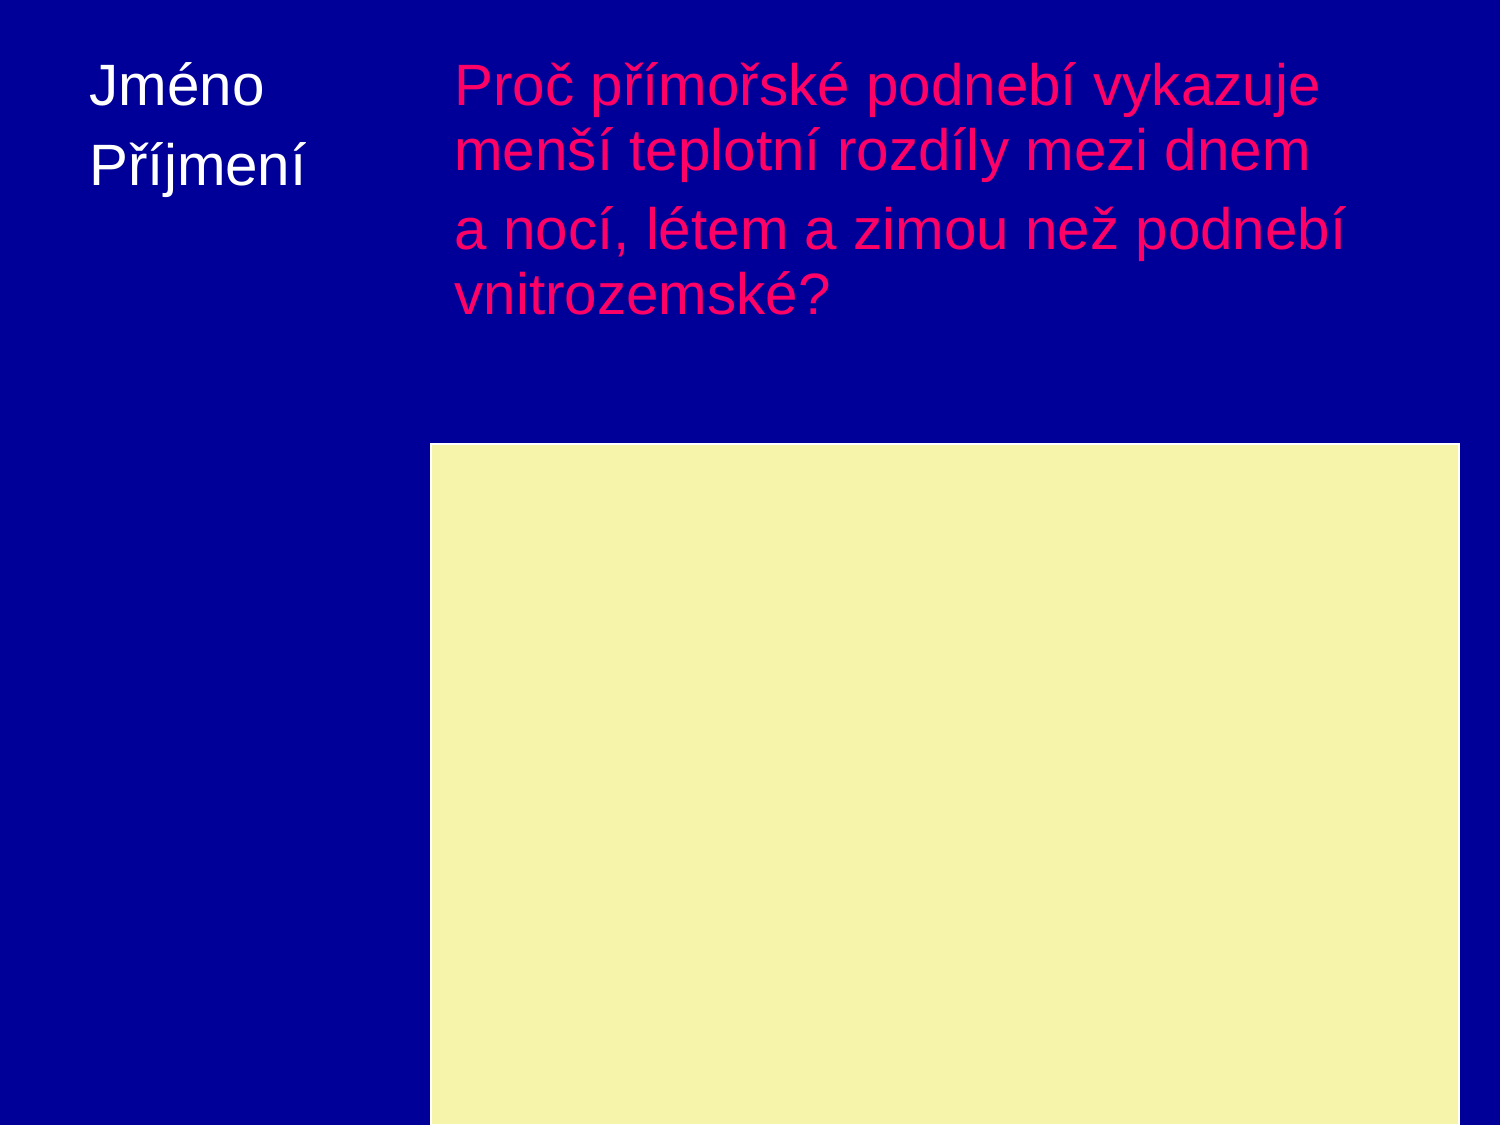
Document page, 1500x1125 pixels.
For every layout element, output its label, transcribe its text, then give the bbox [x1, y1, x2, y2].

text_box [430, 444, 1459, 1125]
text_box Proč přímořské podnebí vykazuje menší teplotní rozdíly mezi dnem a nocí, létem a zimou než podnebí vnitrozemské? [440, 45, 1459, 444]
text_box Jméno Příjmení [75, 45, 440, 525]
